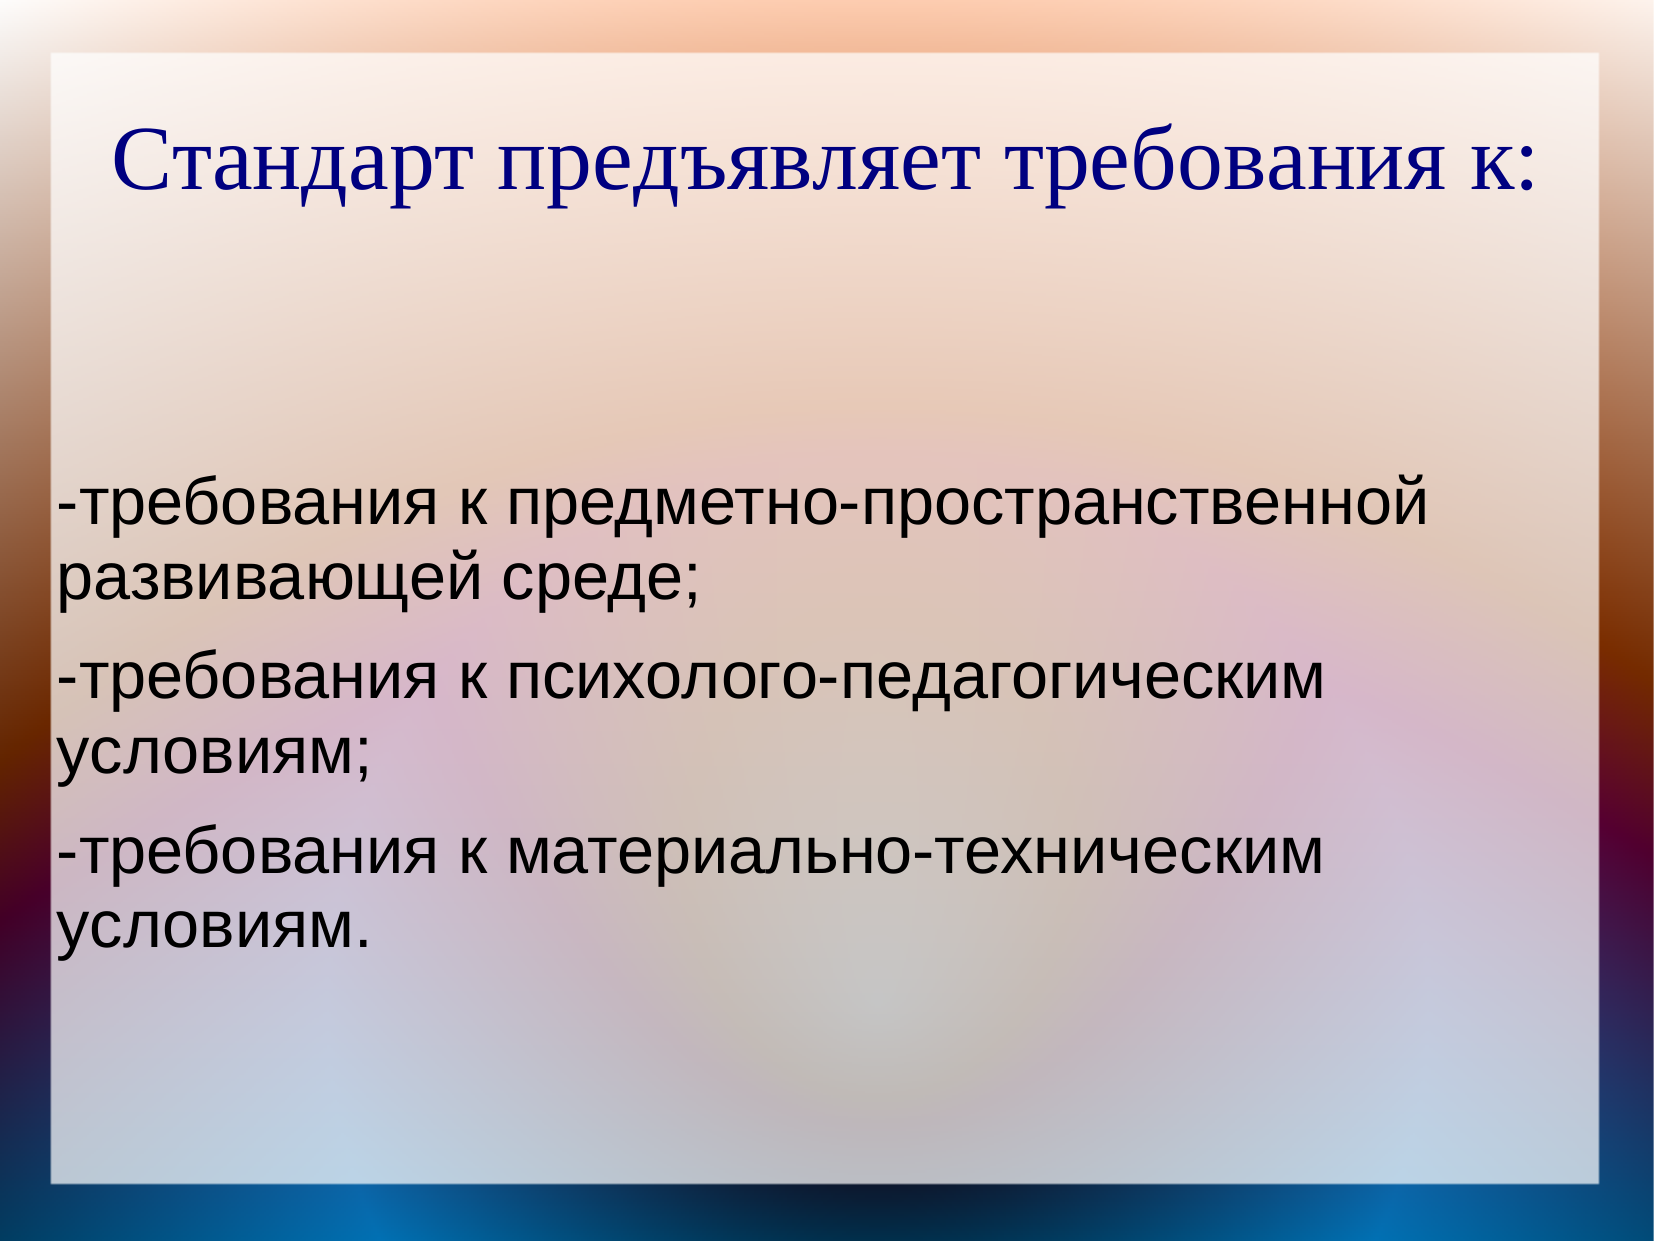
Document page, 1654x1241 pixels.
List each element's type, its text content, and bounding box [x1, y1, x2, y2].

picture [0, 0, 1654, 1241]
text_box -требования к предметно-пространственной развивающей среде; -требования к психолого-педагогическим условиям; -требования к материально-техническим условиям. [42, 456, 1654, 1241]
title Стандарт предъявляет требования к: [82, 55, 1571, 263]
